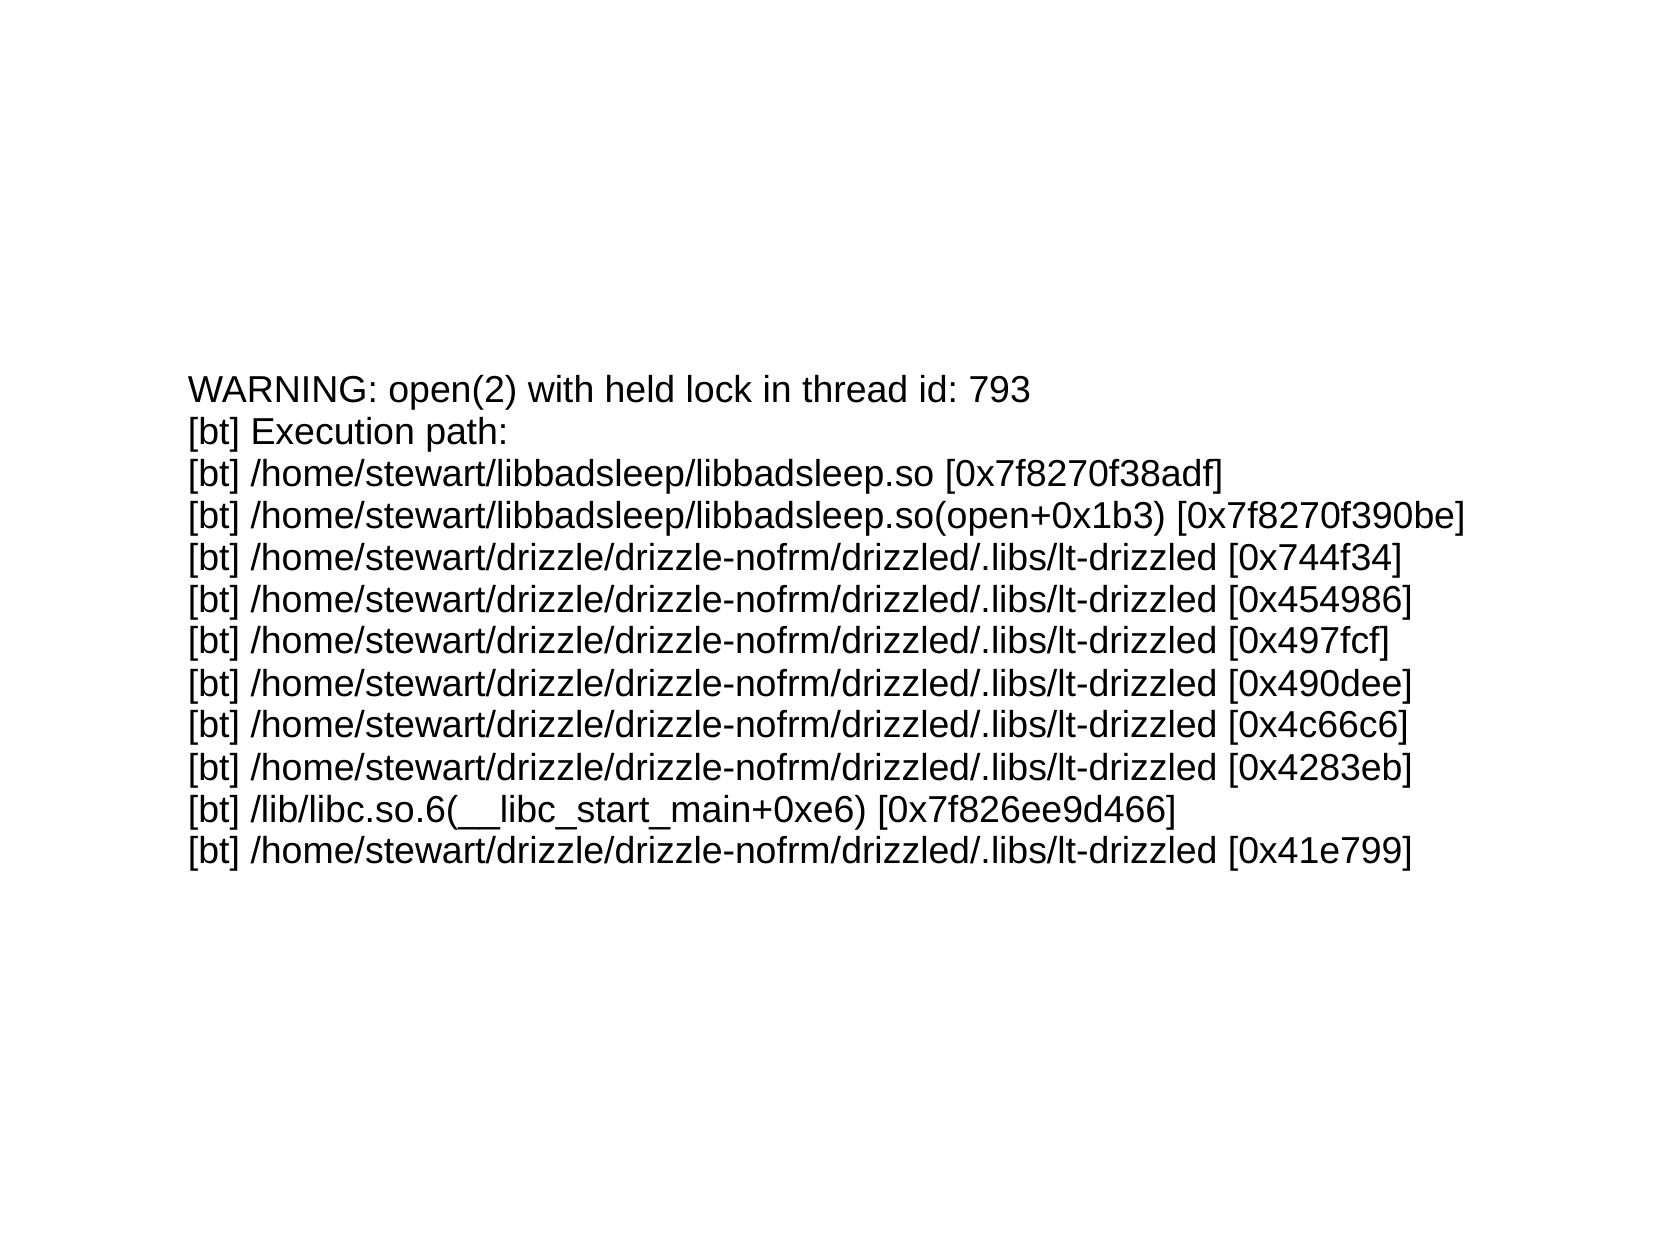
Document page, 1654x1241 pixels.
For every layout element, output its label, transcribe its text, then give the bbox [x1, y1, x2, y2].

text_box WARNING: open(2) with held lock in thread id: 793 [bt] Execution path: [bt] /home/stewart/libbadsleep/libbadsleep.so [0x7f8270f38adf] [bt] /home/stewart/libbadsleep/libbadsleep.so(open+0x1b3) [0x7f8270f390be] [bt] /home/stewart/drizzle/drizzle-nofrm/drizzled/.libs/lt-drizzled [0x744f34] [bt] /home/stewart/drizzle/drizzle-nofrm/drizzled/.libs/lt-drizzled [0x454986] [bt] /home/stewart/drizzle/drizzle-nofrm/drizzled/.libs/lt-drizzled [0x497fcf] [bt] /home/stewart/drizzle/drizzle-nofrm/drizzled/.libs/lt-drizzled [0x490dee] [bt] /home/stewart/drizzle/drizzle-nofrm/drizzled/.libs/lt-drizzled [0x4c66c6] [bt] /home/stewart/drizzle/drizzle-nofrm/drizzled/.libs/lt-drizzled [0x4283eb] [bt] /lib/libc.so.6(__libc_start_main+0xe6) [0x7f826ee9d466] [bt] /home/stewart/drizzle/drizzle-nofrm/drizzled/.libs/lt-drizzled [0x41e799] [173, 360, 1481, 880]
